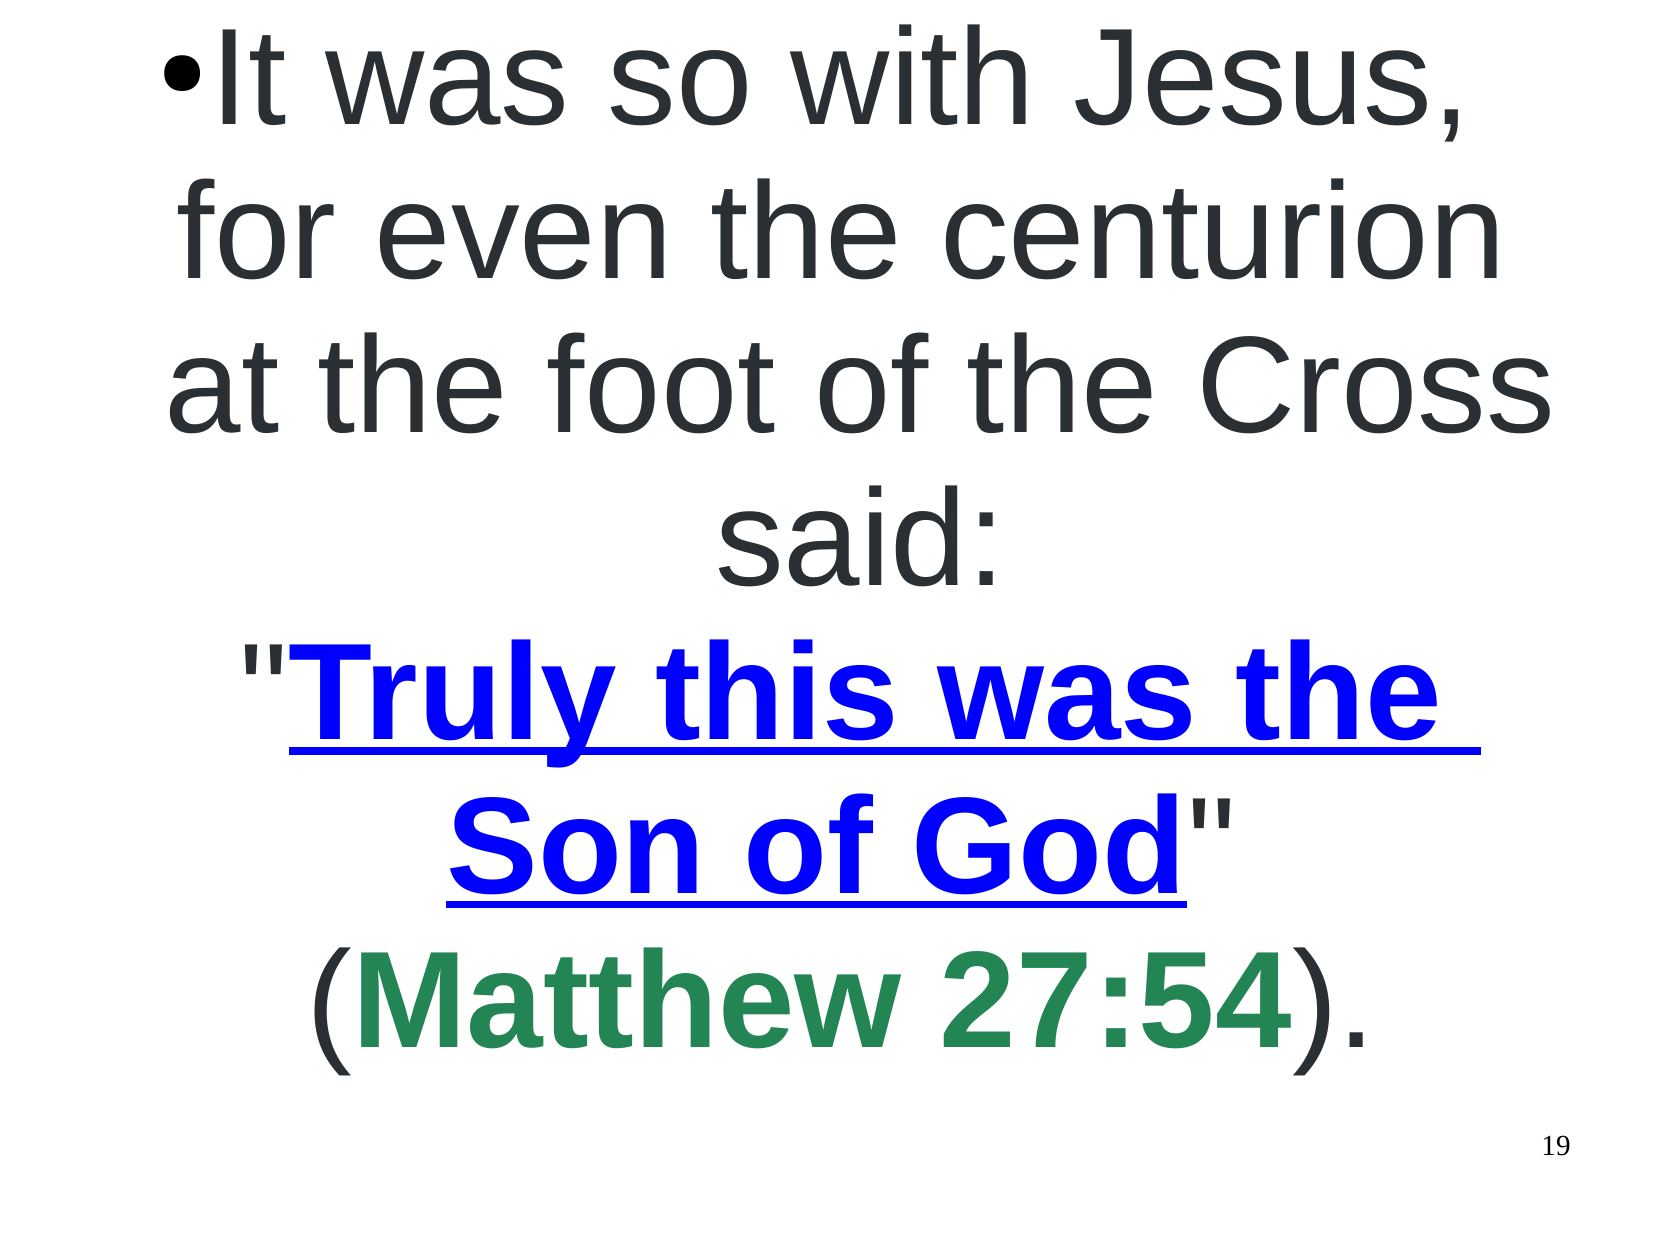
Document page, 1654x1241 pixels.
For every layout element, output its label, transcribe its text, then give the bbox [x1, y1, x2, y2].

list It was so with Jesus, for even the centurion at the foot of the Cross said: "Truly this was the Son of God" (Matthew 27:54). [0, 0, 1651, 1238]
